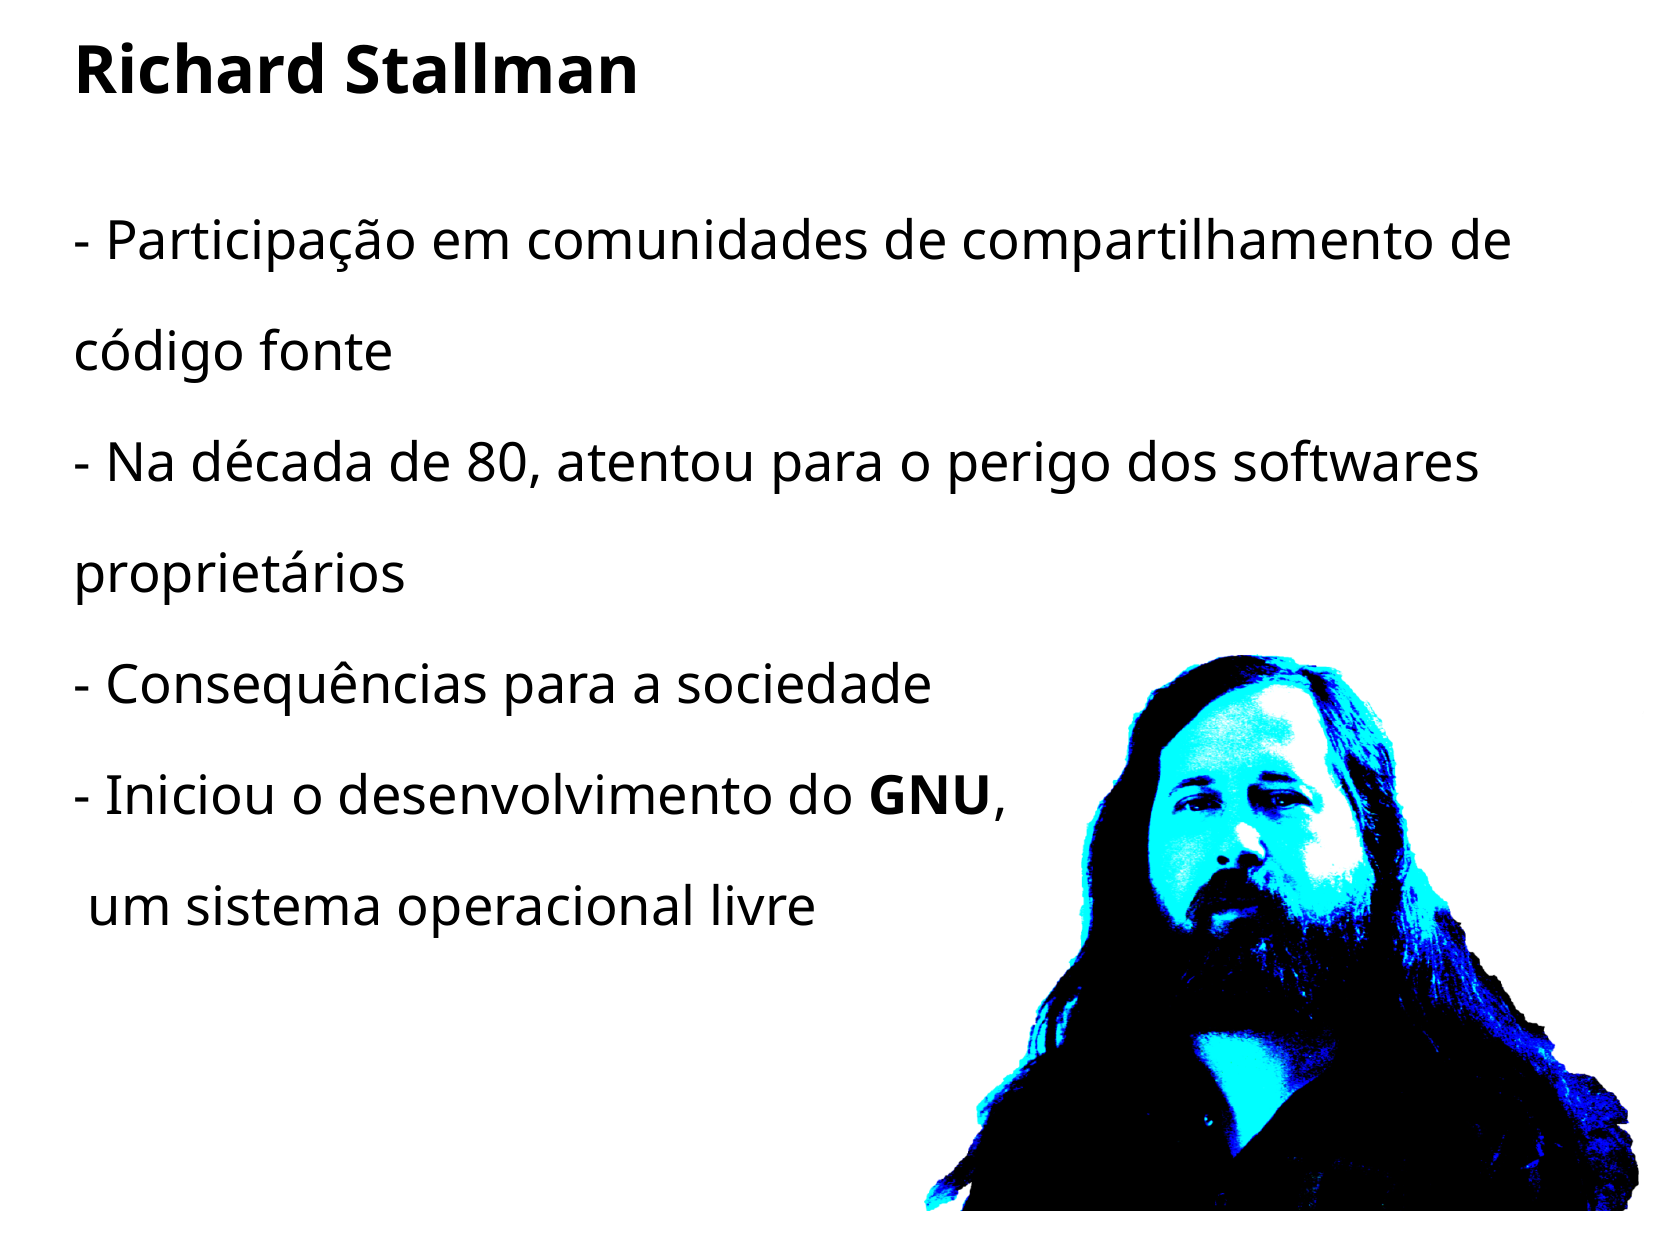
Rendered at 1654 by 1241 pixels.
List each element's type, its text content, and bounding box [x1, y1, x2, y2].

text_box Richard Stallman - Participação em comunidades de compartilhamento de código fonte - Na década de 80, atentou para o perigo dos softwares proprietários - Consequências para a sociedade - Iniciou o desenvolvimento do GNU, um sistema operacional livre [59, 15, 1595, 1034]
picture [915, 620, 1653, 1211]
